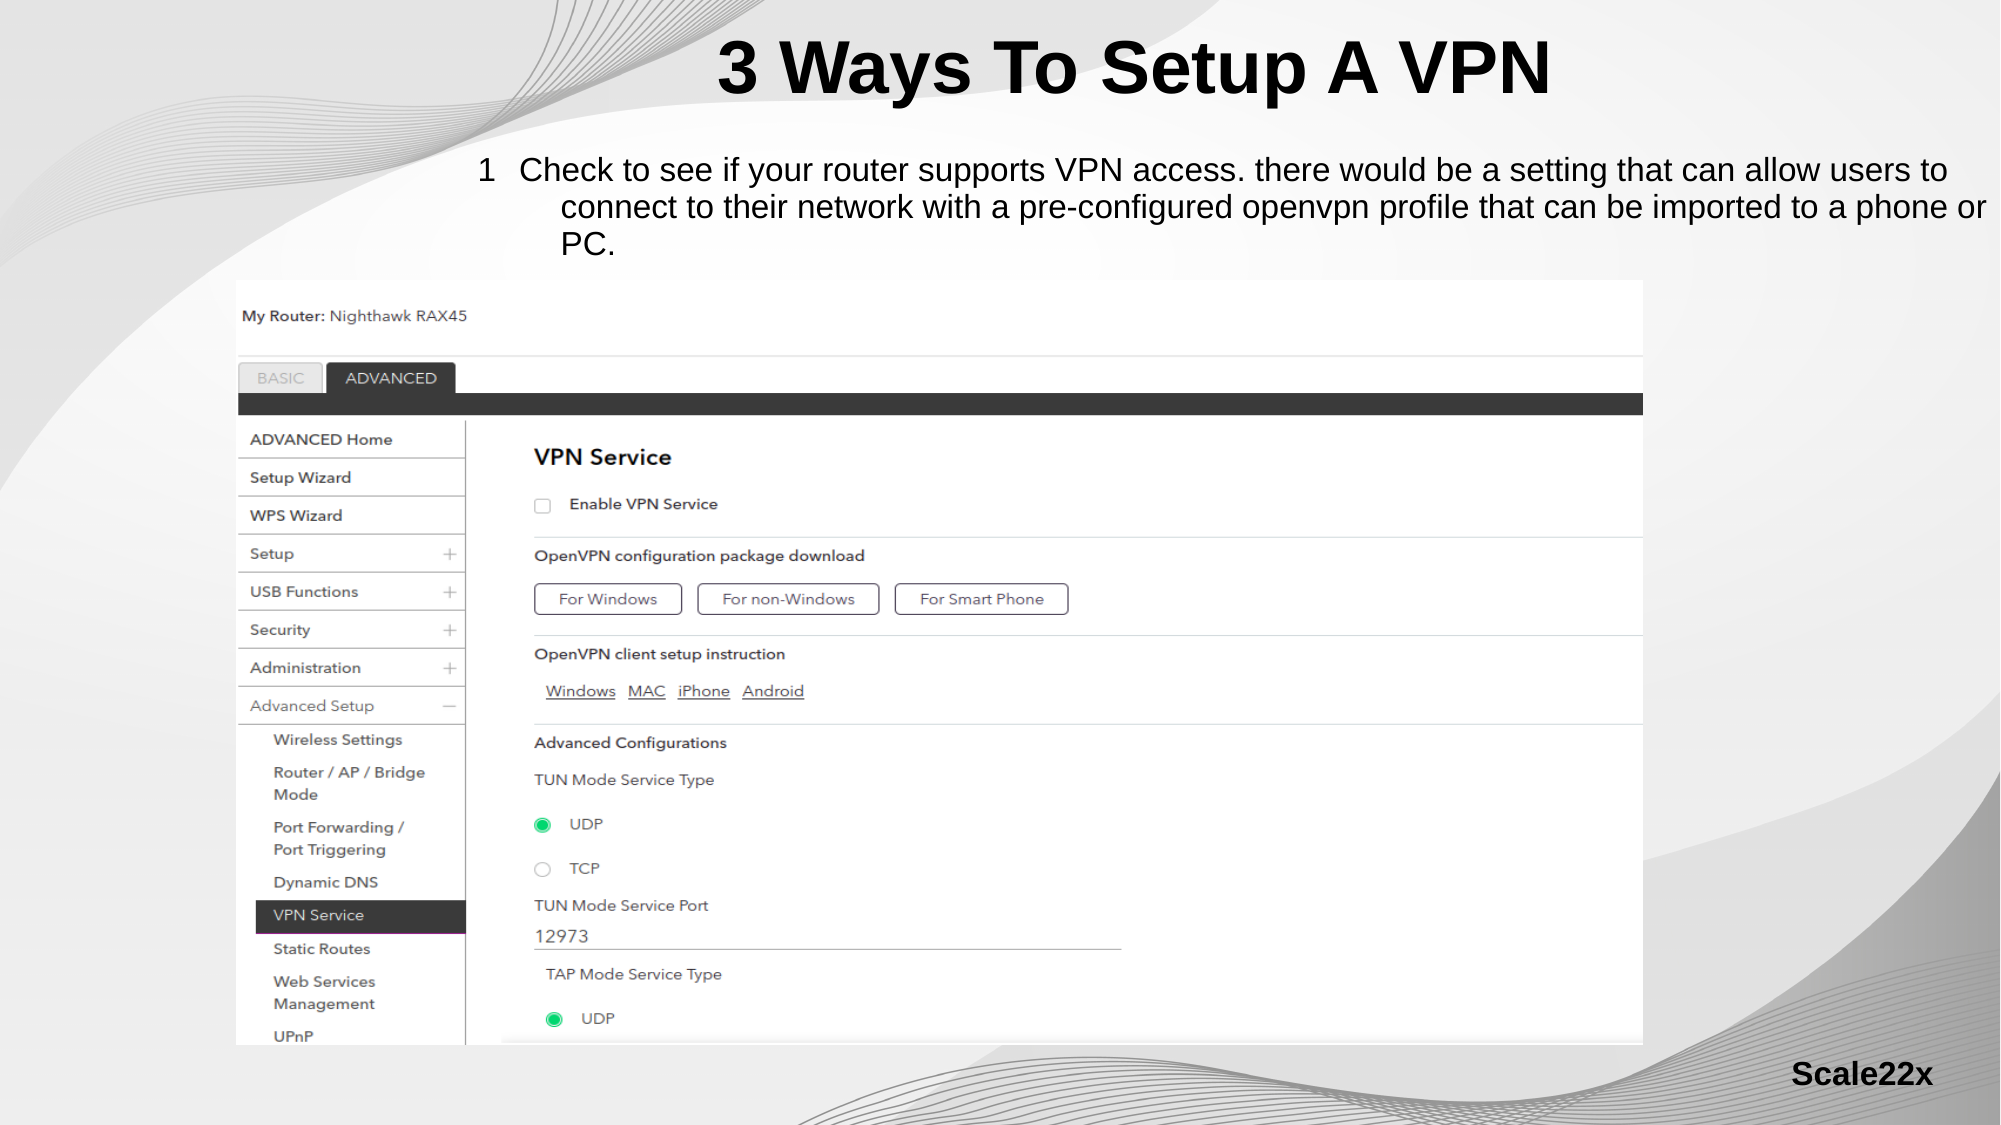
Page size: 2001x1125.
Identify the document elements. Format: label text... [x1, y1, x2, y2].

text_box Scale22x [1776, 1047, 1975, 1103]
title 3 Ways To Setup A VPN [600, 0, 1670, 143]
list Check to see if your router supports VPN access. there would be a setting that can allow users to connect to their network with a pre-configured openvpn profile that can be imported to a phone or PC. [475, 151, 2001, 264]
picture [0, 0, 2001, 1125]
